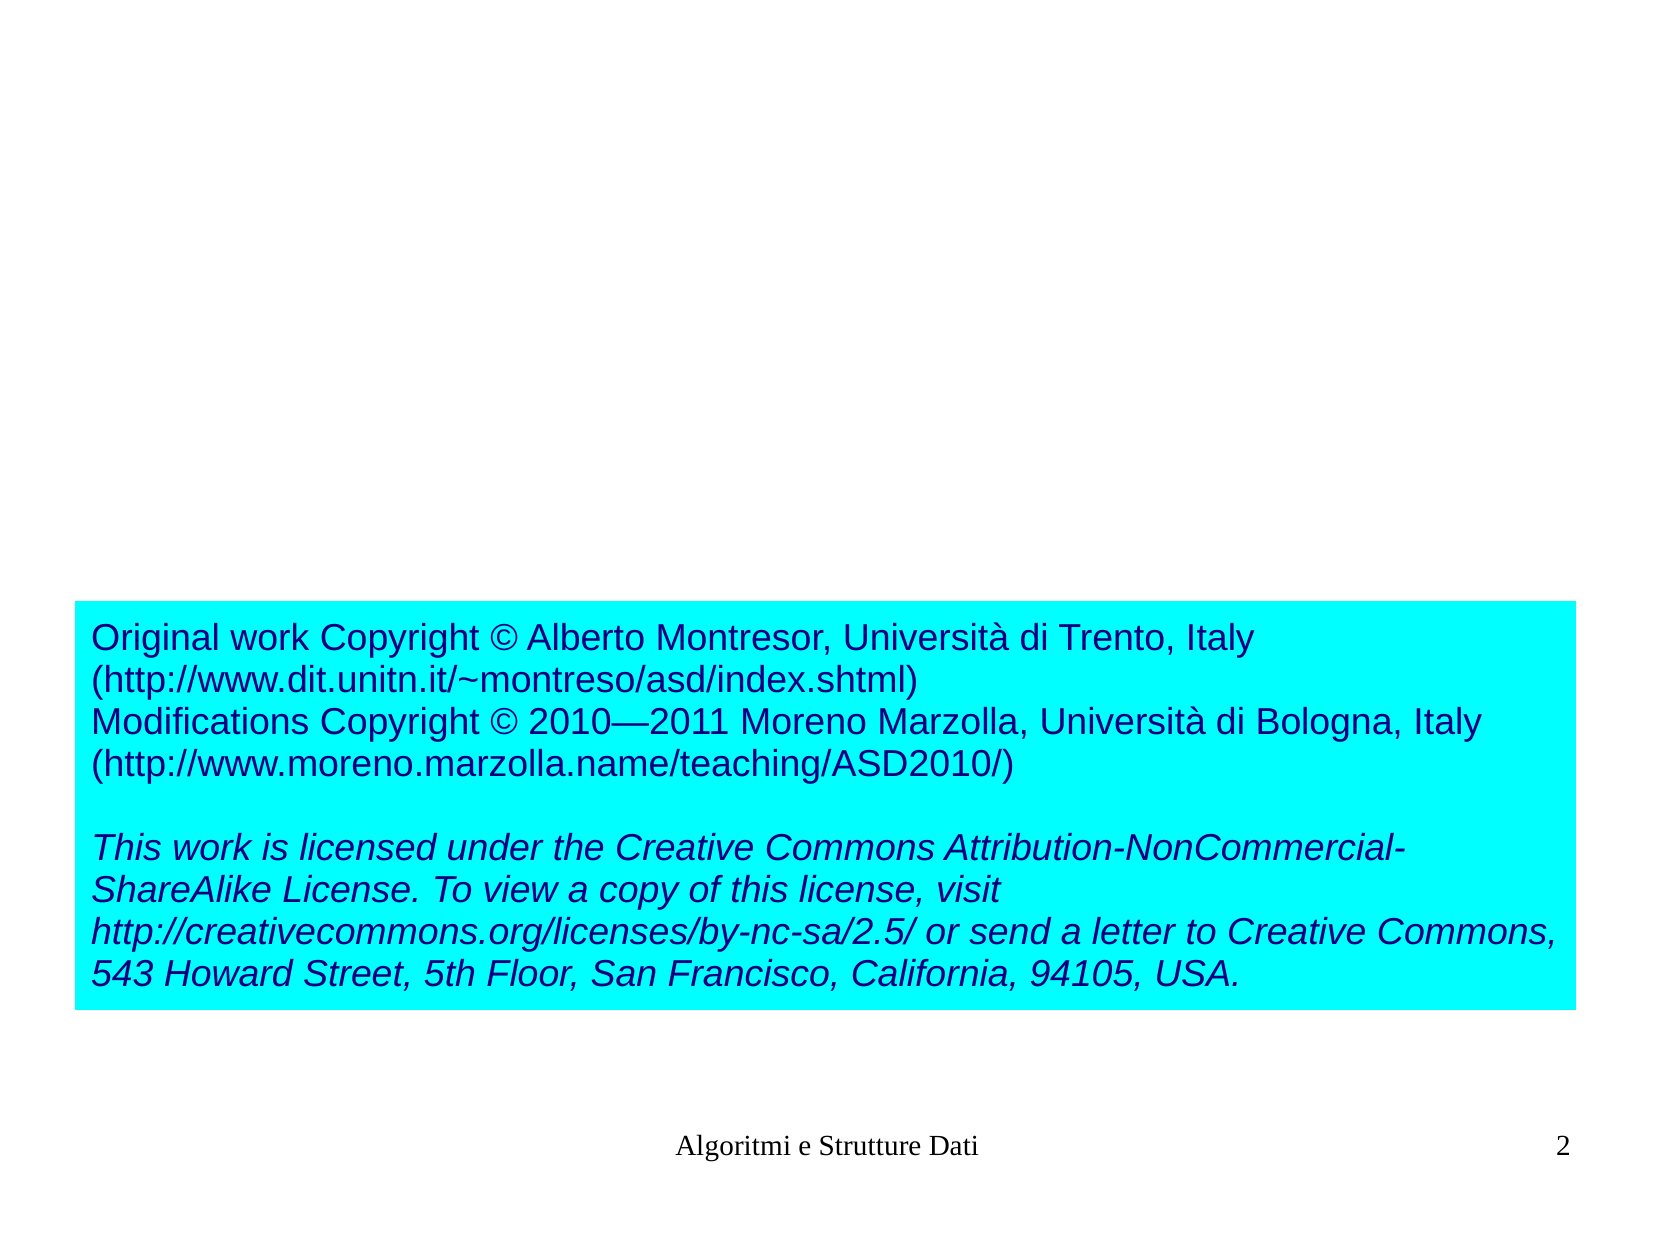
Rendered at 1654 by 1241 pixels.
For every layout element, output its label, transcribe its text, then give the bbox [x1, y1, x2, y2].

text_box Original work Copyright © Alberto Montresor, Università di Trento, Italy (http://www.dit.unitn.it/~montreso/asd/index.shtml) Modifications Copyright © 2010—2011 Moreno Marzolla, Università di Bologna, Italy (http://www.moreno.marzolla.name/teaching/ASD2010/) This work is licensed under the Creative Commons Attribution-NonCommercial-ShareAlike License. To view a copy of this license, visit http://creativecommons.org/licenses/by-nc-sa/2.5/ or send a letter to Creative Commons, 543 Howard Street, 5th Floor, San Francisco, California, 94105, USA. [75, 601, 1576, 1010]
